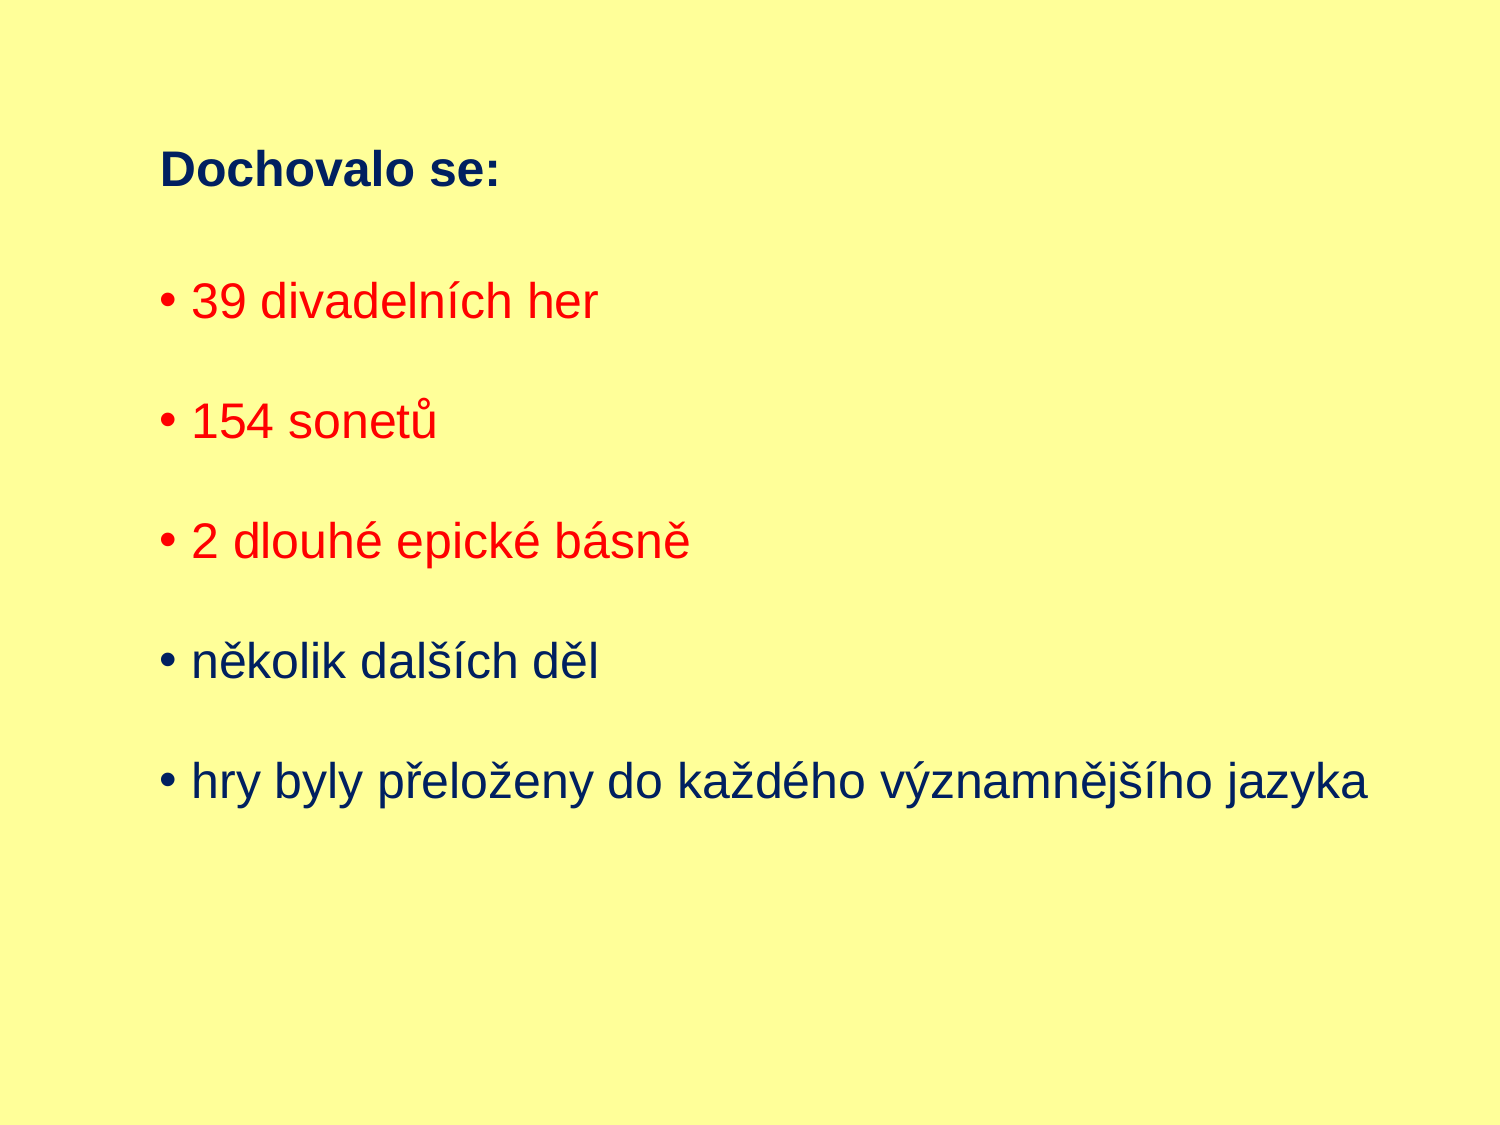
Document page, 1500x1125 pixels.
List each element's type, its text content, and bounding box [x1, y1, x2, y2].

text_box Dochovalo se: 39 divadelních her 154 sonetů 2 dlouhé epické básně několik dalších děl hry byly přeloženy do každého významnějšího jazyka [145, 128, 1385, 916]
